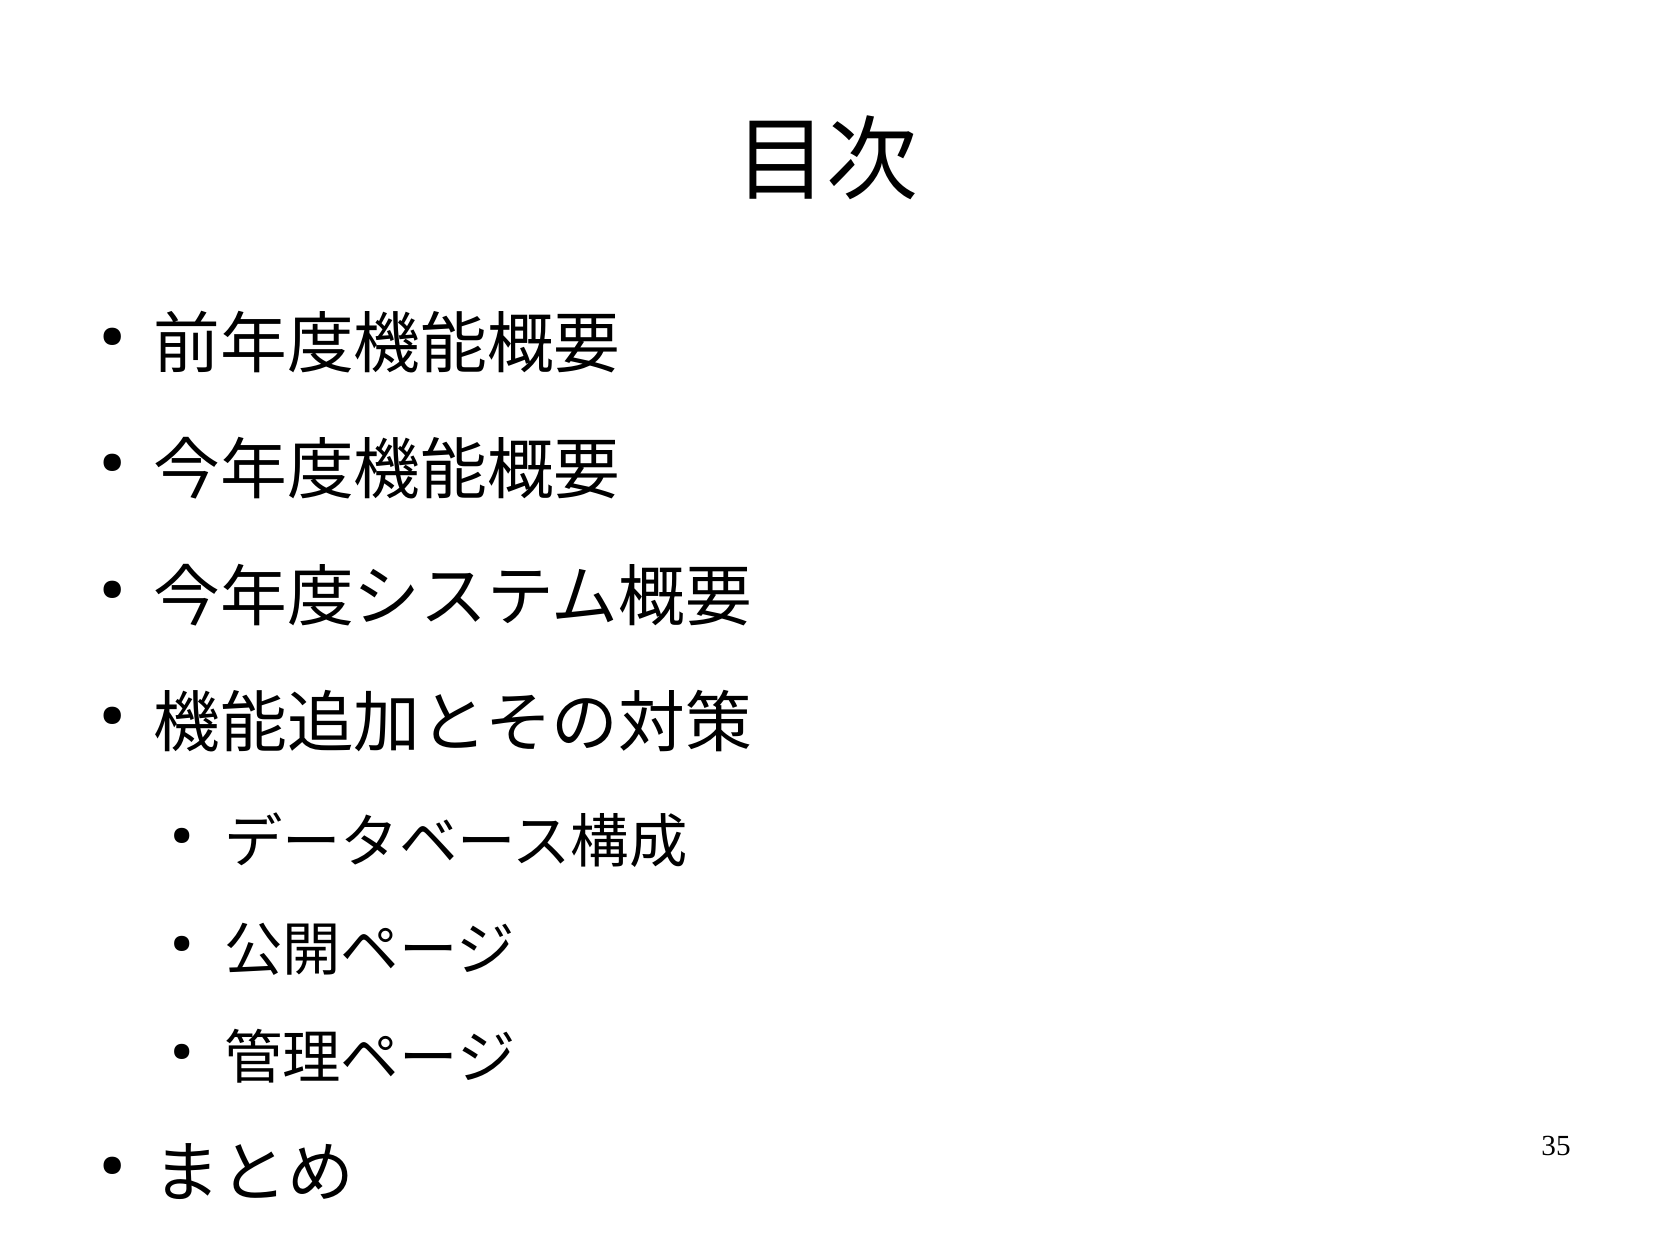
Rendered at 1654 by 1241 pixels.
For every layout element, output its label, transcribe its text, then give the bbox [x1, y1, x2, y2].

title 目次 [82, 49, 1571, 257]
list 前年度機能概要 今年度機能概要 今年度システム概要 機能追加とその対策 データベース構成 公開ページ 管理ページ まとめ デモ 今後の課題 [82, 290, 1571, 1181]
